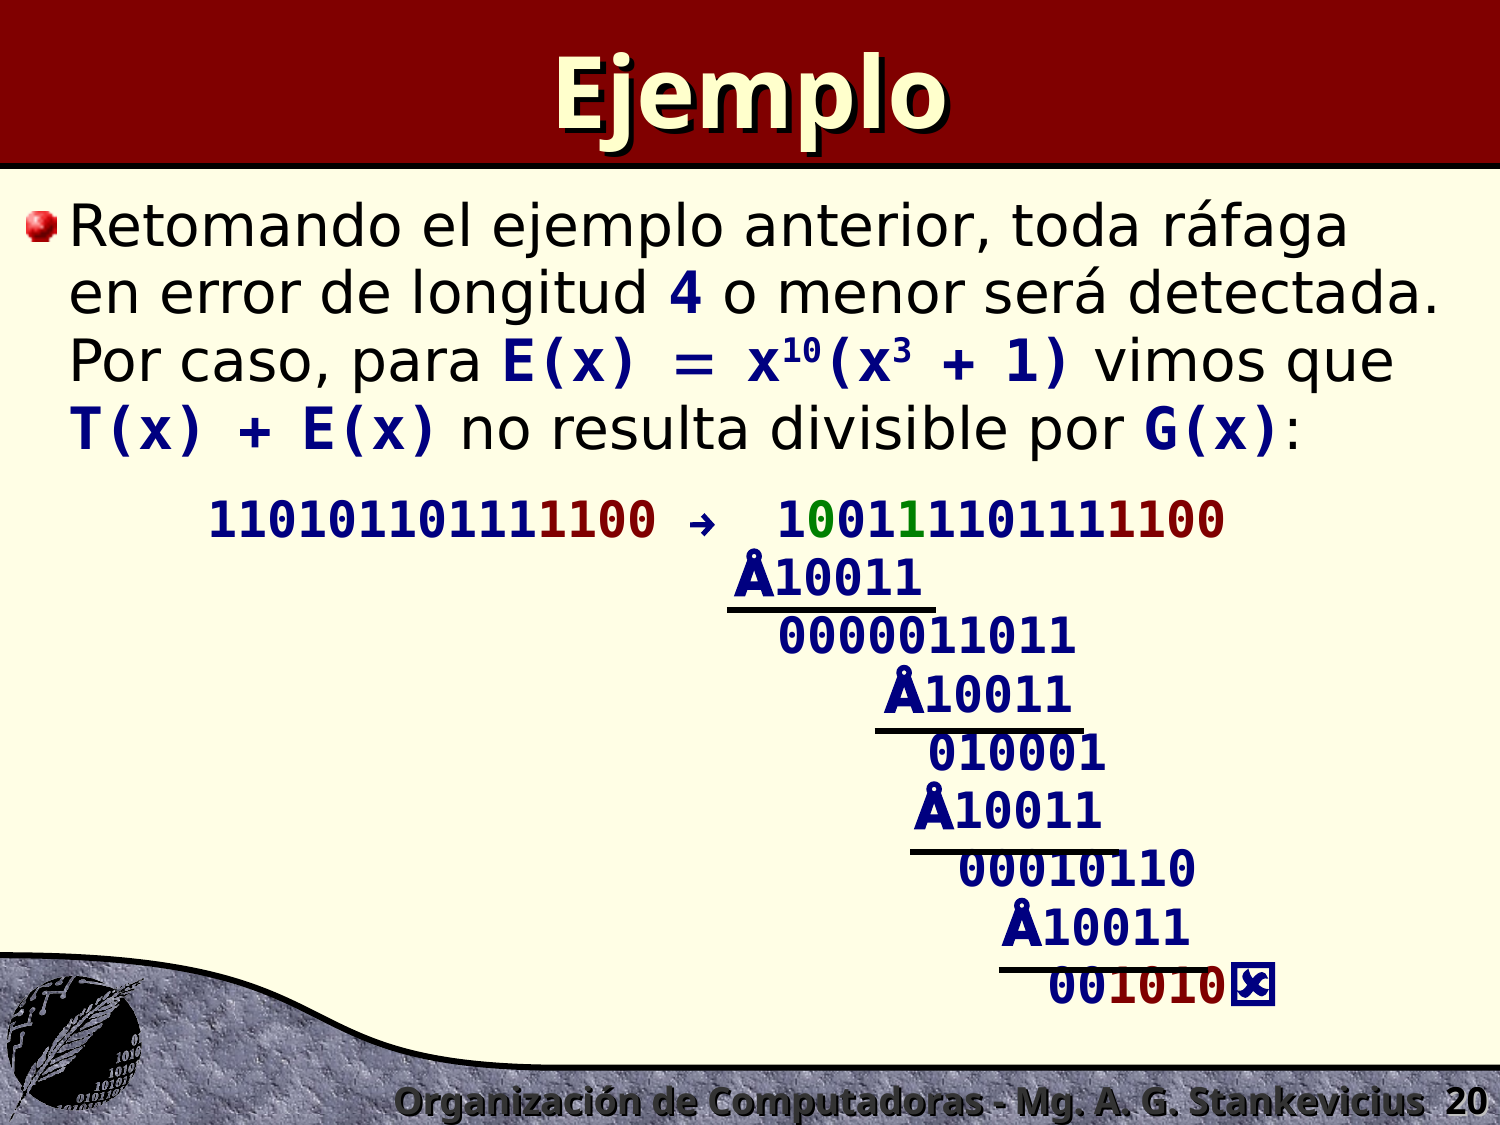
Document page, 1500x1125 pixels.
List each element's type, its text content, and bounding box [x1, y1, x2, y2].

picture [802, 1100, 806, 1110]
text_box ☒ [1212, 957, 1297, 1044]
picture [1058, 1100, 1065, 1110]
list Retomando el ejemplo anterior, toda ráfaga en error de longitud 4 o menor será detectada. Por caso, para E(x) = x10(x3 + 1) vimos que T(x) + E(x) no resulta divisible por G(x): [11, 192, 1486, 935]
title Ejemplo [15, 5, 1485, 160]
picture [448, 1100, 455, 1110]
picture [0, 959, 1500, 1125]
text_box 110101101111100 → 100111101111100 Å10011 0000011011 Å10011 010001 Å10011 00010110 Å10011 001010 [192, 483, 1244, 1051]
